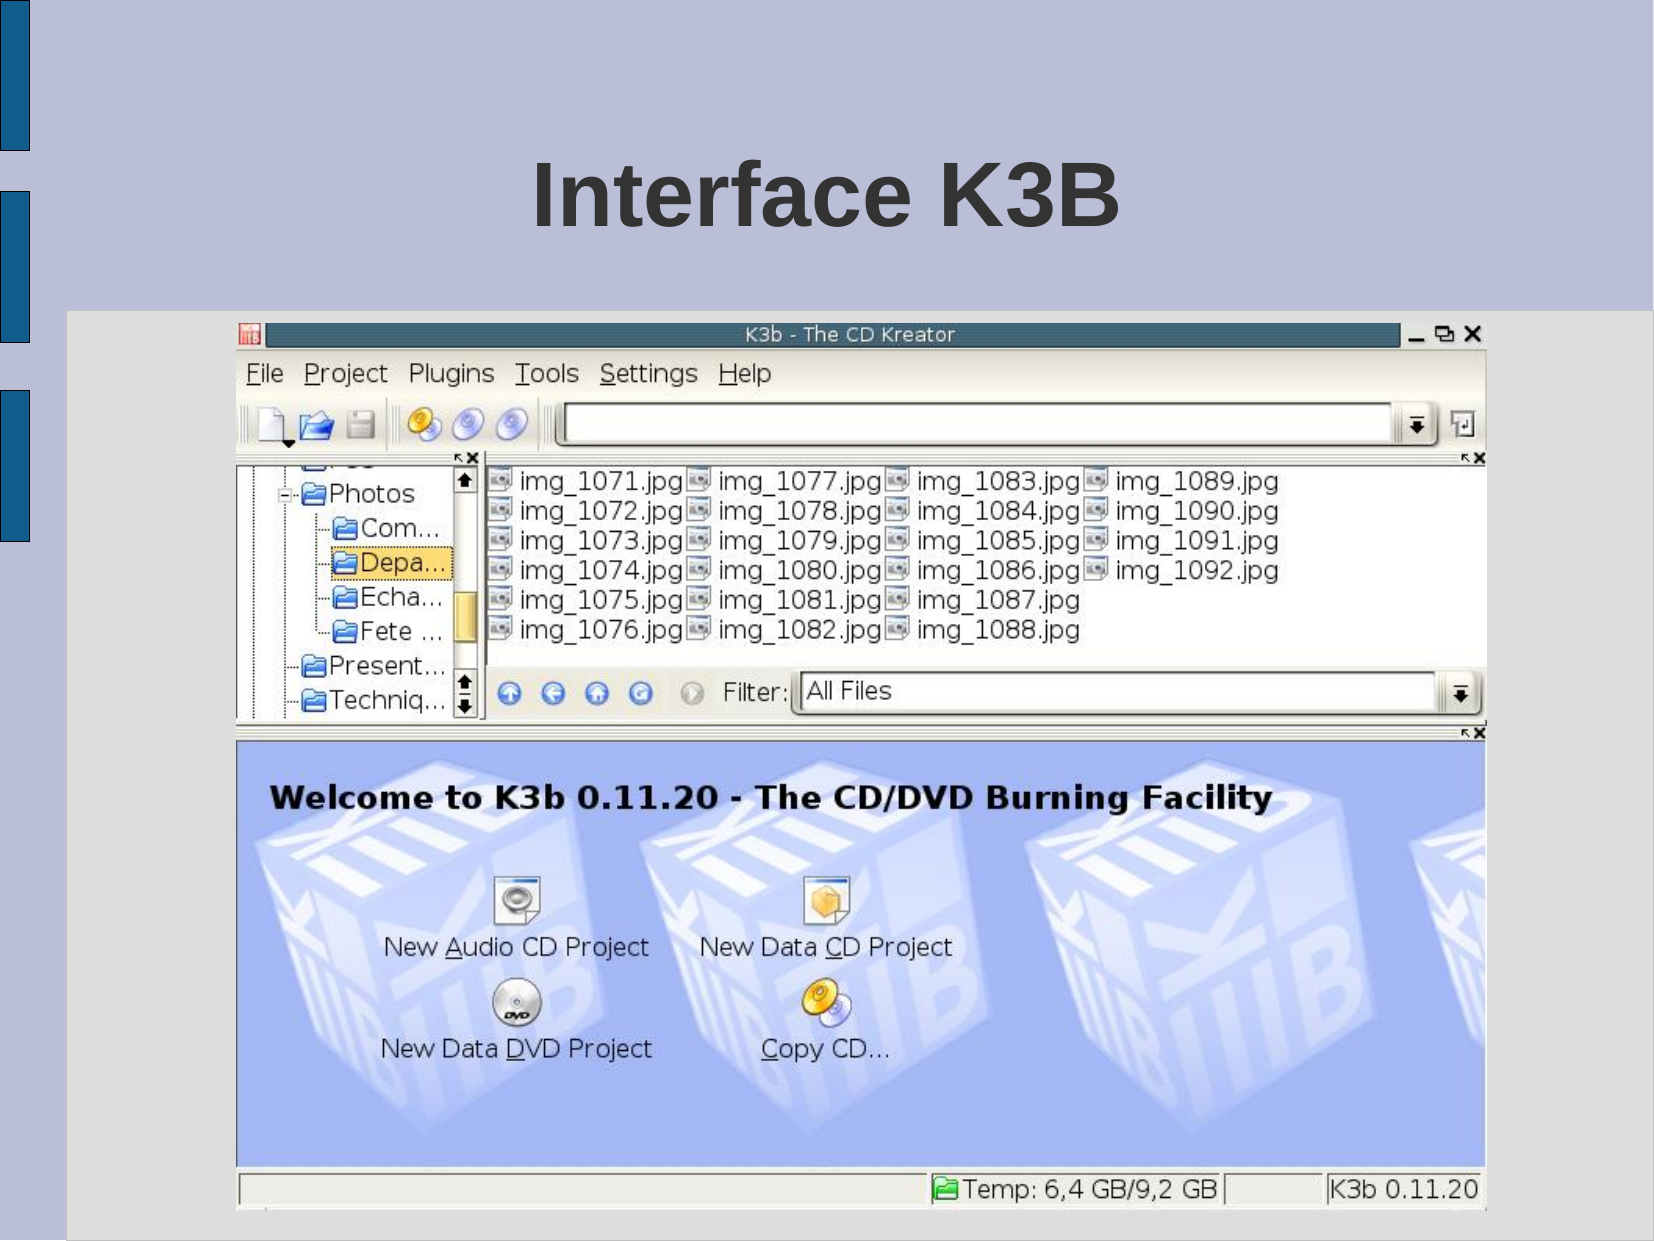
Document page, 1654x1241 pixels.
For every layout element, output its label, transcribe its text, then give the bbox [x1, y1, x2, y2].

picture [236, 323, 1487, 1211]
title Interface K3B [121, 91, 1534, 299]
